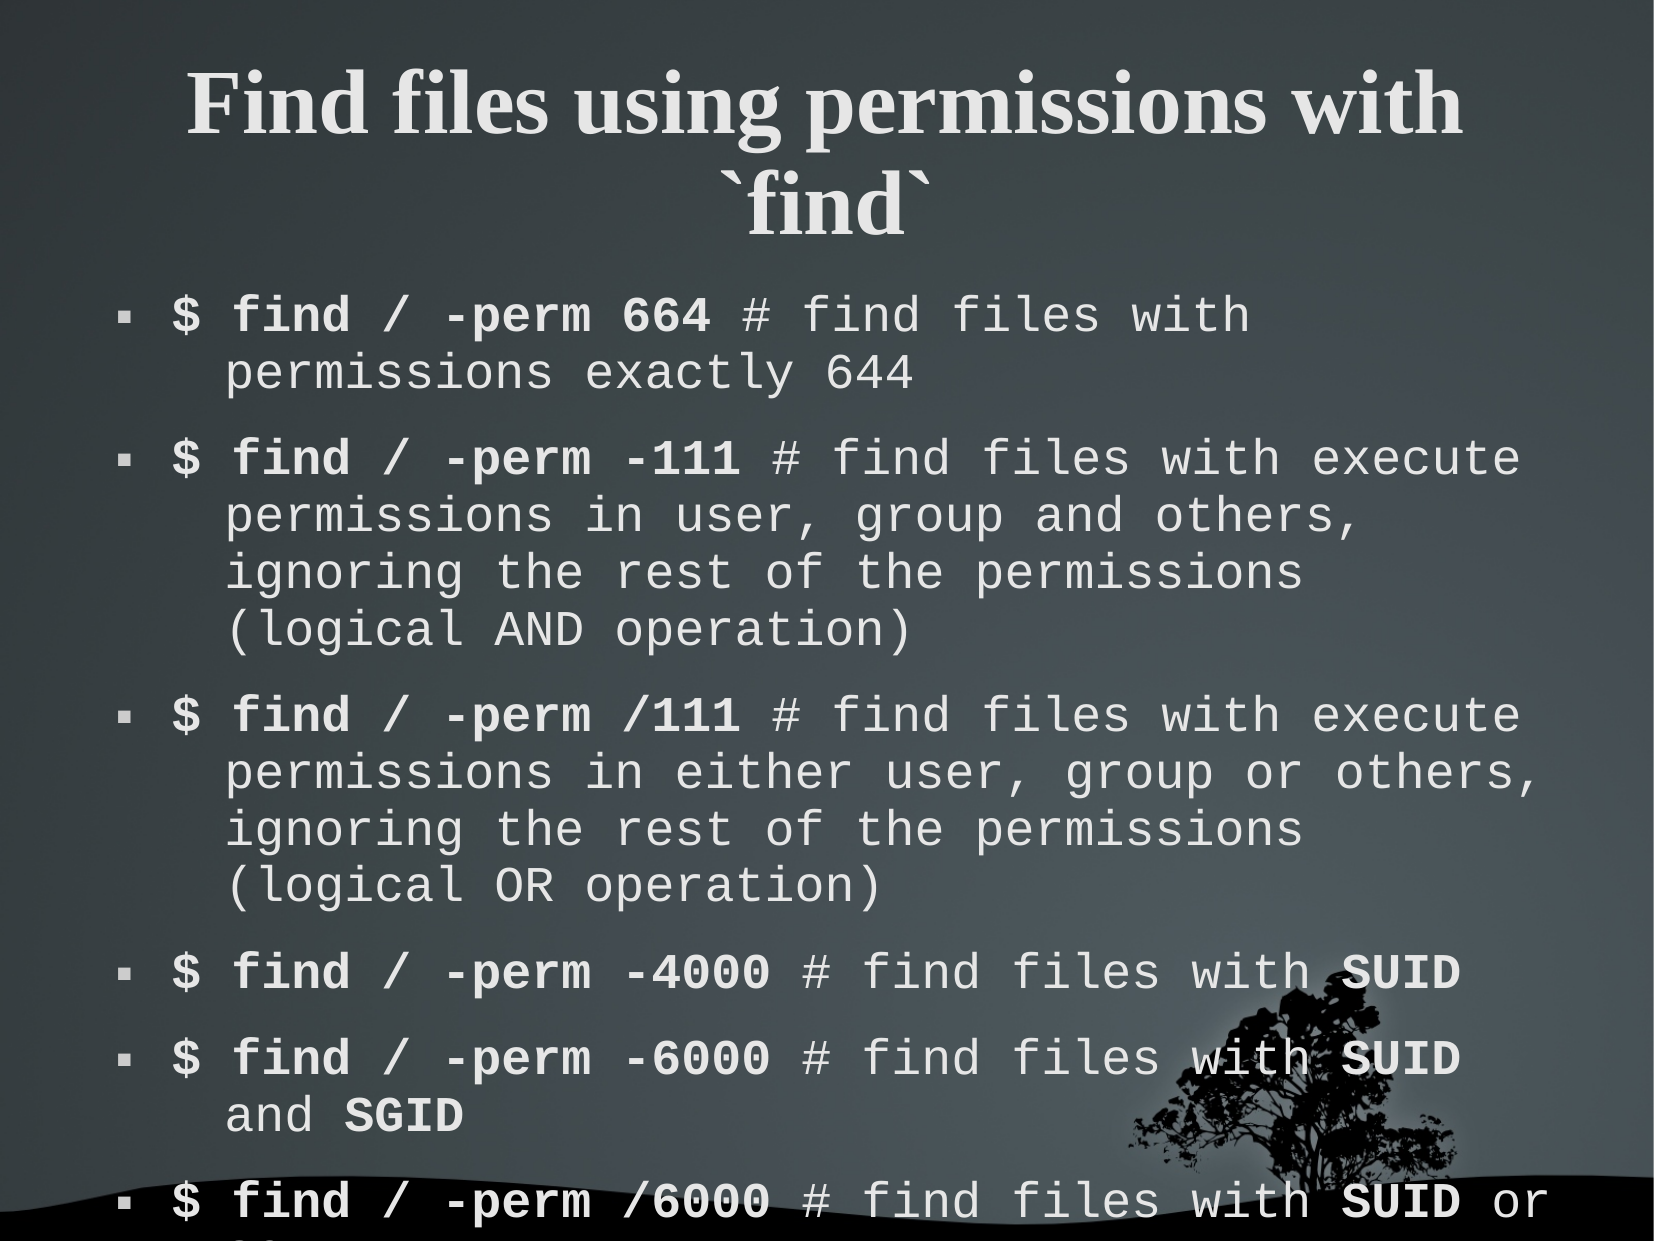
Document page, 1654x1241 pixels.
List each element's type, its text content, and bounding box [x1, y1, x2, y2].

list $ find / -perm 664 # find files with permissions exactly 644 $ find / -perm -111 # find files with execute permissions in user, group and others, ignoring the rest of the permissions (logical AND operation) $ find / -perm /111 # find files with execute permissions in either user, group or others, ignoring the rest of the permissions (logical OR operation) $ find / -perm -4000 # find files with SUID $ find / -perm -6000 # find files with SUID and SGID $ find / -perm /6000 # find files with SUID or SGID [82, 290, 1571, 1132]
title Find files using permissions with `find` [82, 33, 1571, 273]
picture [0, 0, 1654, 1241]
